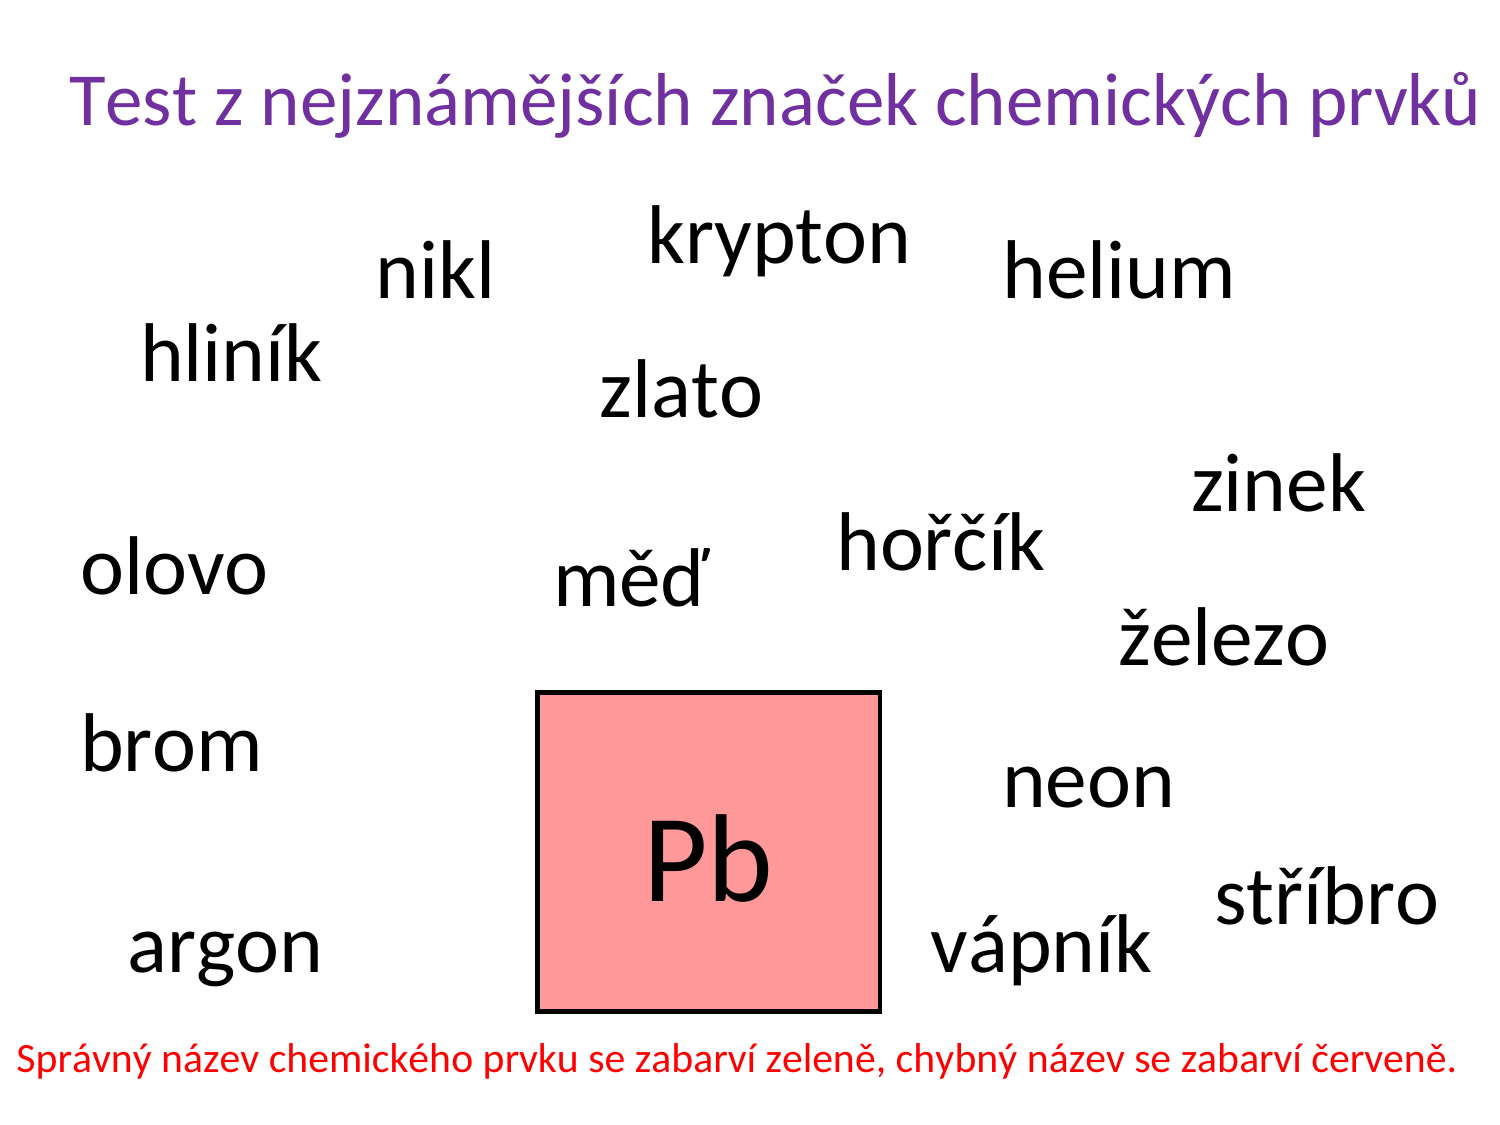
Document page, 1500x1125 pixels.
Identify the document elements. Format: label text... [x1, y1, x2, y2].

text_box brom [65, 680, 279, 797]
text_box argon [112, 881, 339, 997]
text_box zinek [1176, 420, 1381, 537]
text_box helium [987, 208, 1251, 324]
text_box Pb [537, 692, 880, 1012]
text_box Správný název chemického prvku se zabarví zeleně, chybný název se zabarví červeně. [1, 1023, 1474, 1089]
text_box vápník [916, 881, 1168, 997]
text_box železo [1103, 574, 1345, 690]
text_box stříbro [1199, 834, 1455, 950]
text_box zlato [584, 326, 779, 442]
text_box hliník [125, 290, 338, 407]
text_box krypton [633, 172, 927, 289]
text_box olovo [65, 503, 284, 619]
text_box měď [538, 515, 724, 631]
text_box nikl [361, 208, 511, 324]
text_box hořčík [821, 479, 1061, 596]
text_box Test z nejznámějších značek chemických prvků [54, 42, 1498, 239]
text_box neon [987, 716, 1190, 832]
